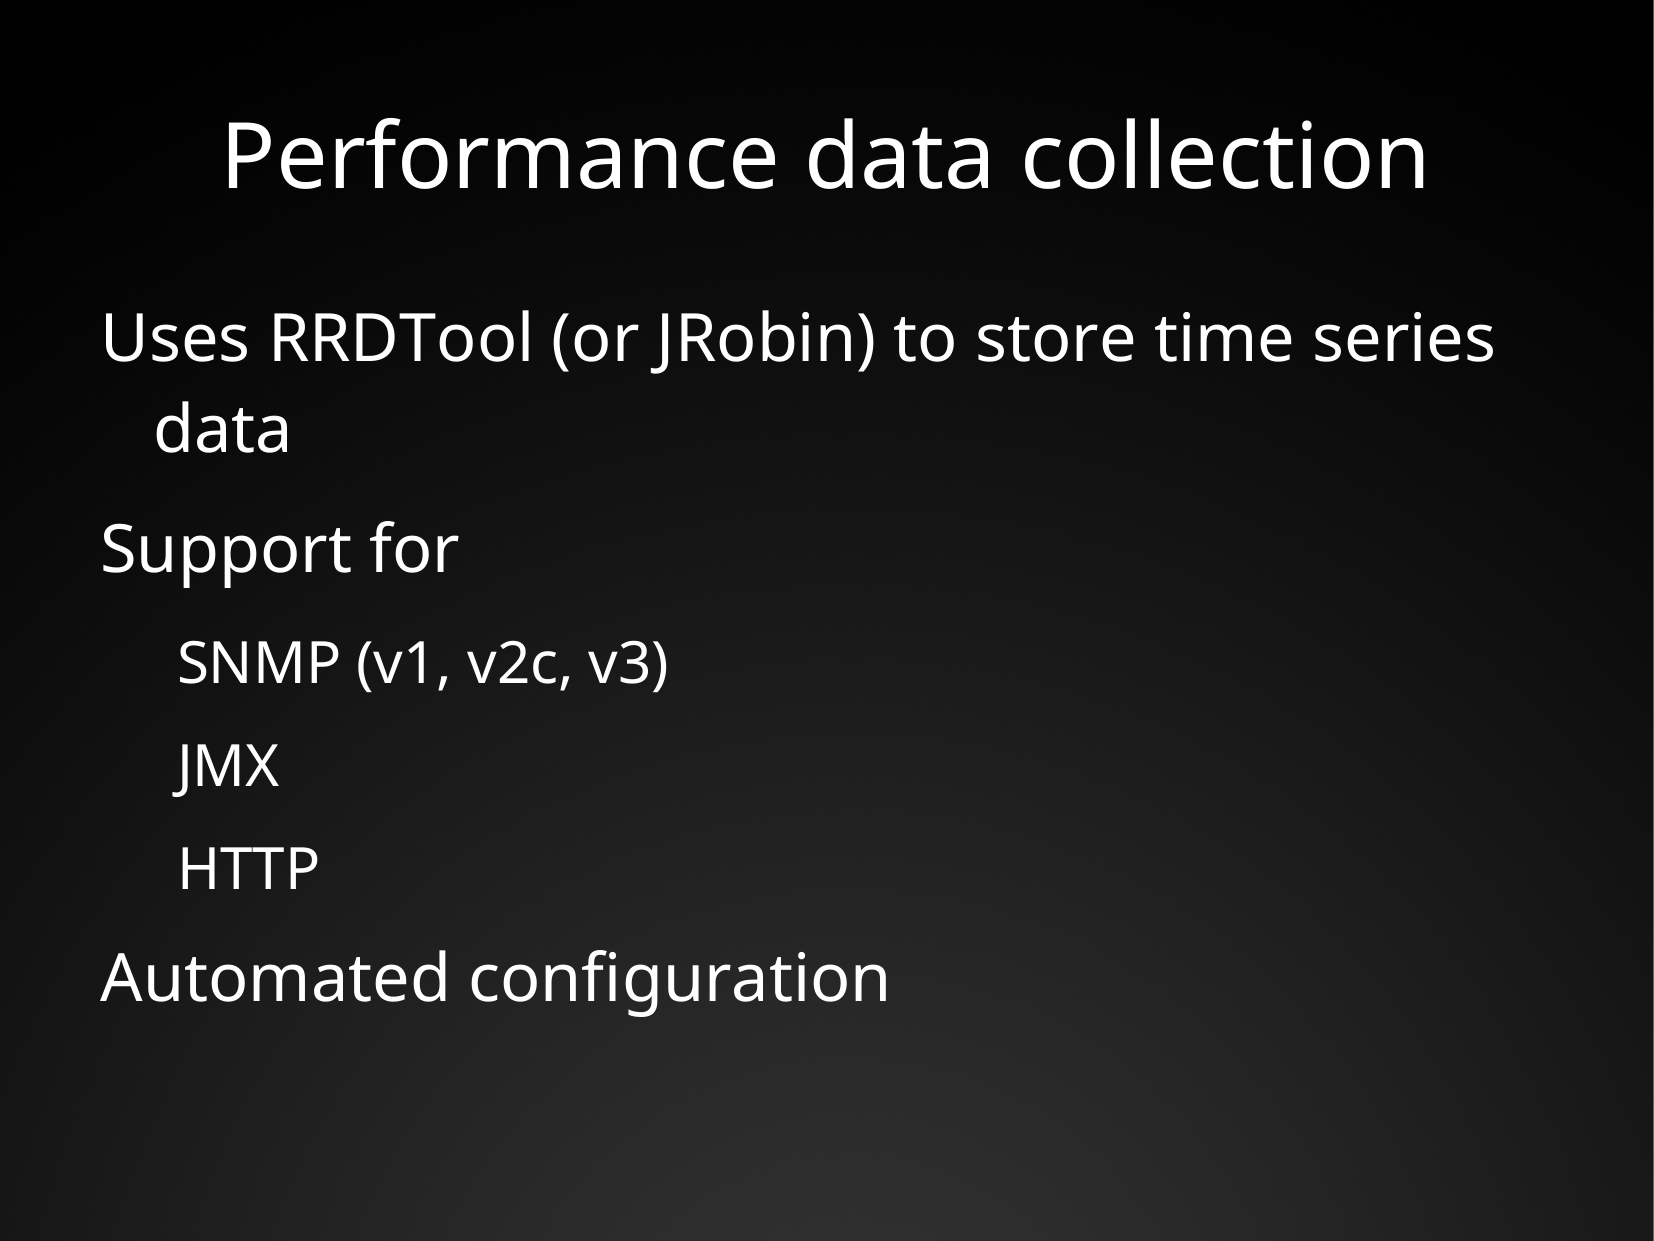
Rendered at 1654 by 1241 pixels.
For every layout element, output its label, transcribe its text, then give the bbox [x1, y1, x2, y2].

title Performance data collection [82, 49, 1571, 257]
picture [0, 0, 1654, 1241]
list Uses RRDTool (or JRobin) to store time series data Support for SNMP (v1, v2c, v3) JMX HTTP Automated configuration [82, 290, 1571, 1109]
